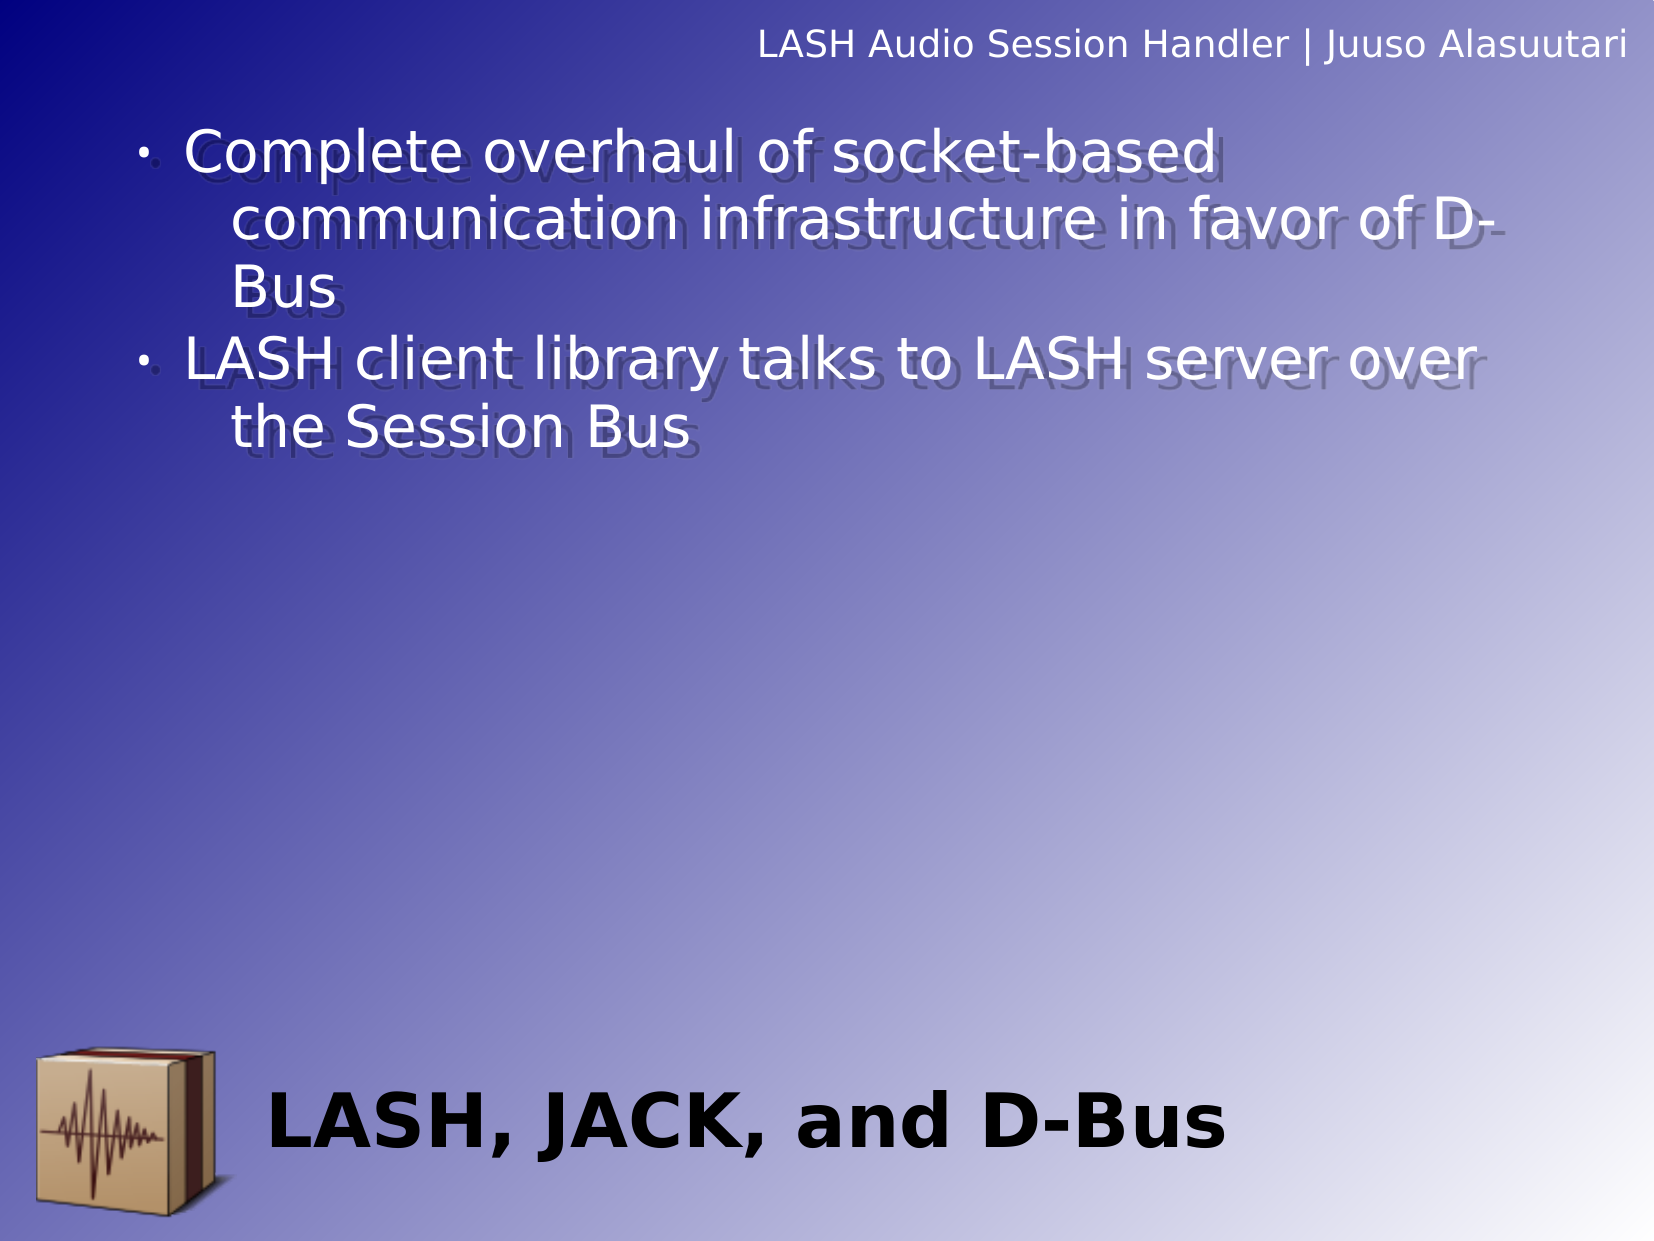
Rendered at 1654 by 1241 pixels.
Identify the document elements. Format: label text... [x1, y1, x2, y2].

picture [36, 1033, 237, 1234]
title LASH, JACK, and D-Bus [265, 1040, 1625, 1204]
list Complete overhaul of socket-based communication infrastructure in favor of D-Bus LASH client library talks to LASH server over the Session Bus [88, 118, 1565, 960]
